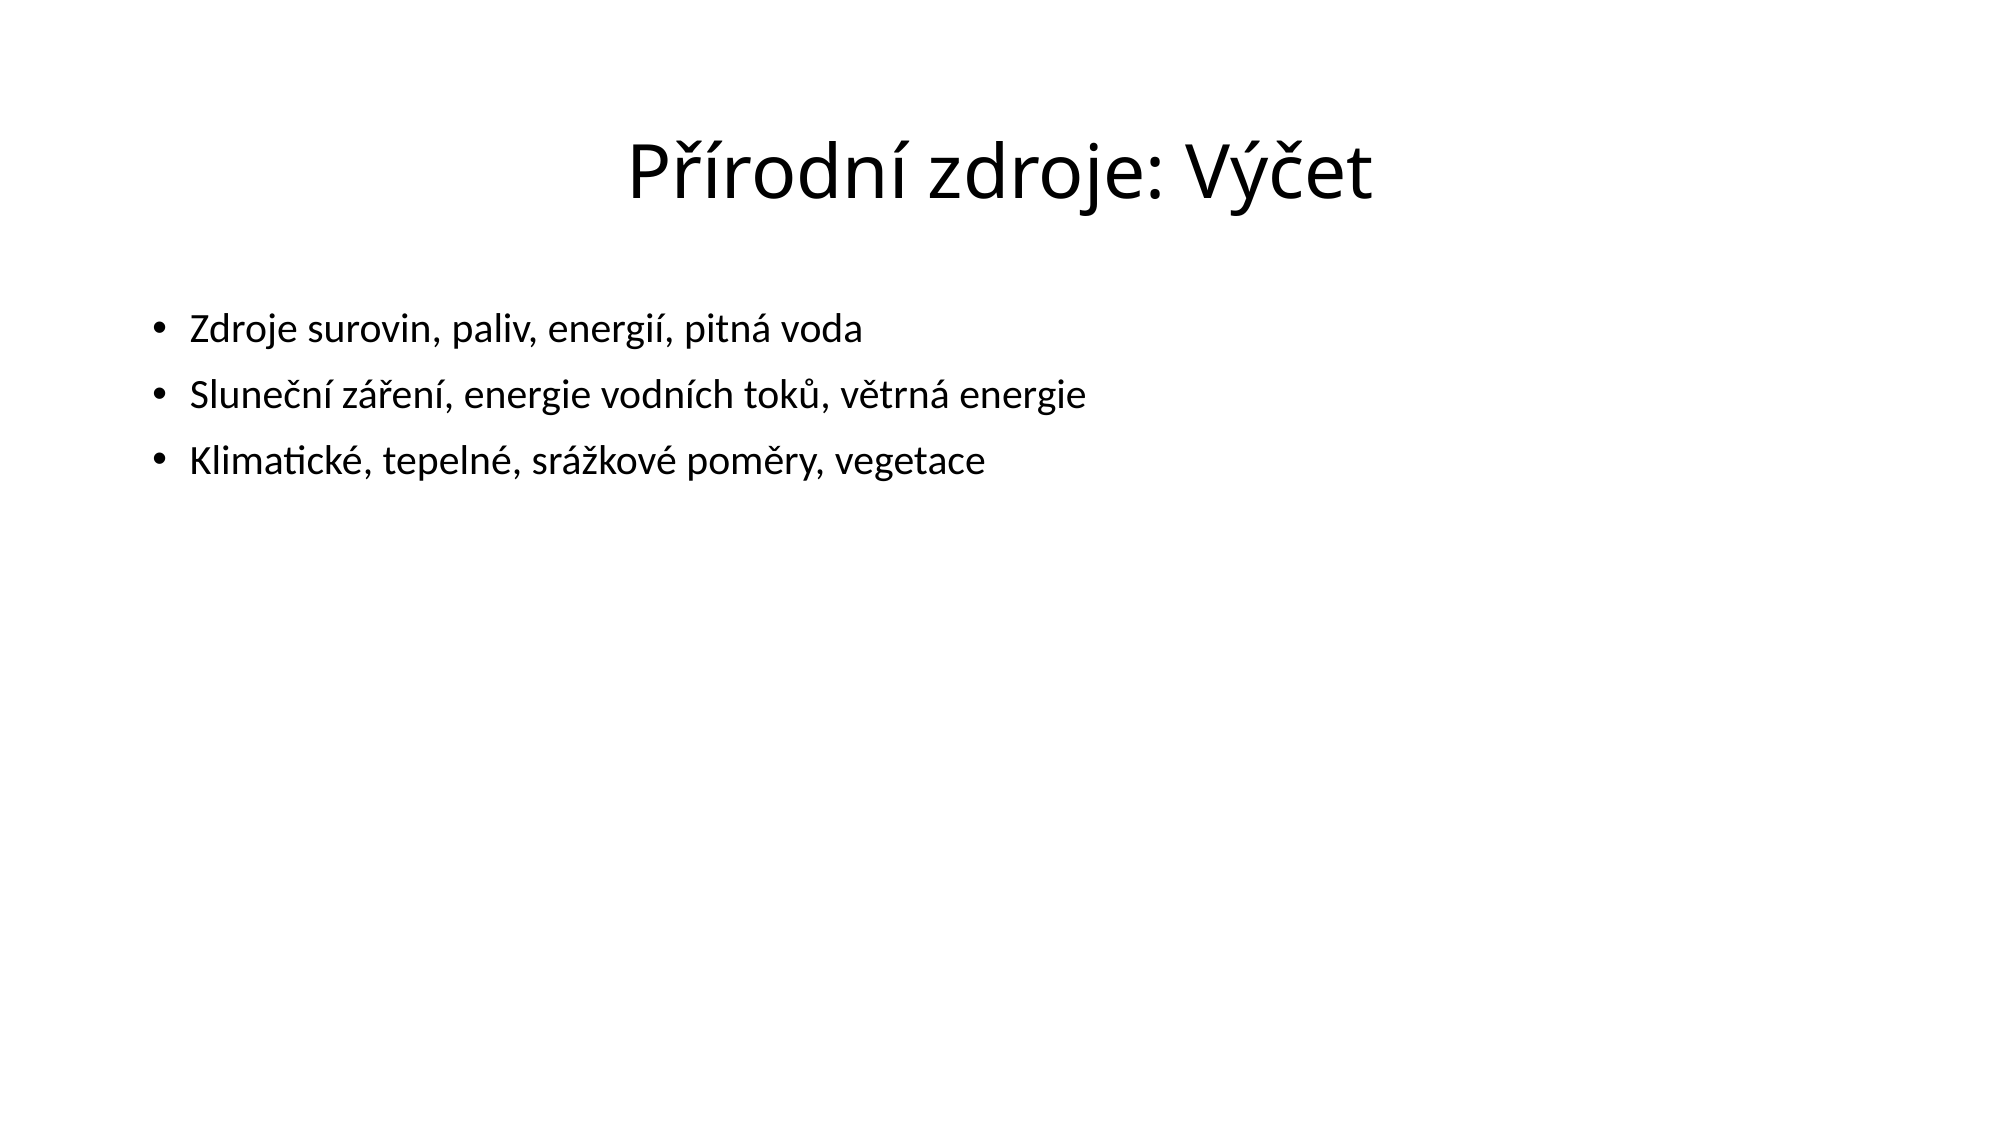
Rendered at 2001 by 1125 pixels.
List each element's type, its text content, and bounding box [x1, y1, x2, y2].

title Přírodní zdroje: Výčet [137, 59, 1863, 278]
list Zdroje surovin, paliv, energií, pitná voda Sluneční záření, energie vodních toků, větrná energie Klimatické, tepelné, srážkové poměry, vegetace [137, 299, 1863, 1014]
